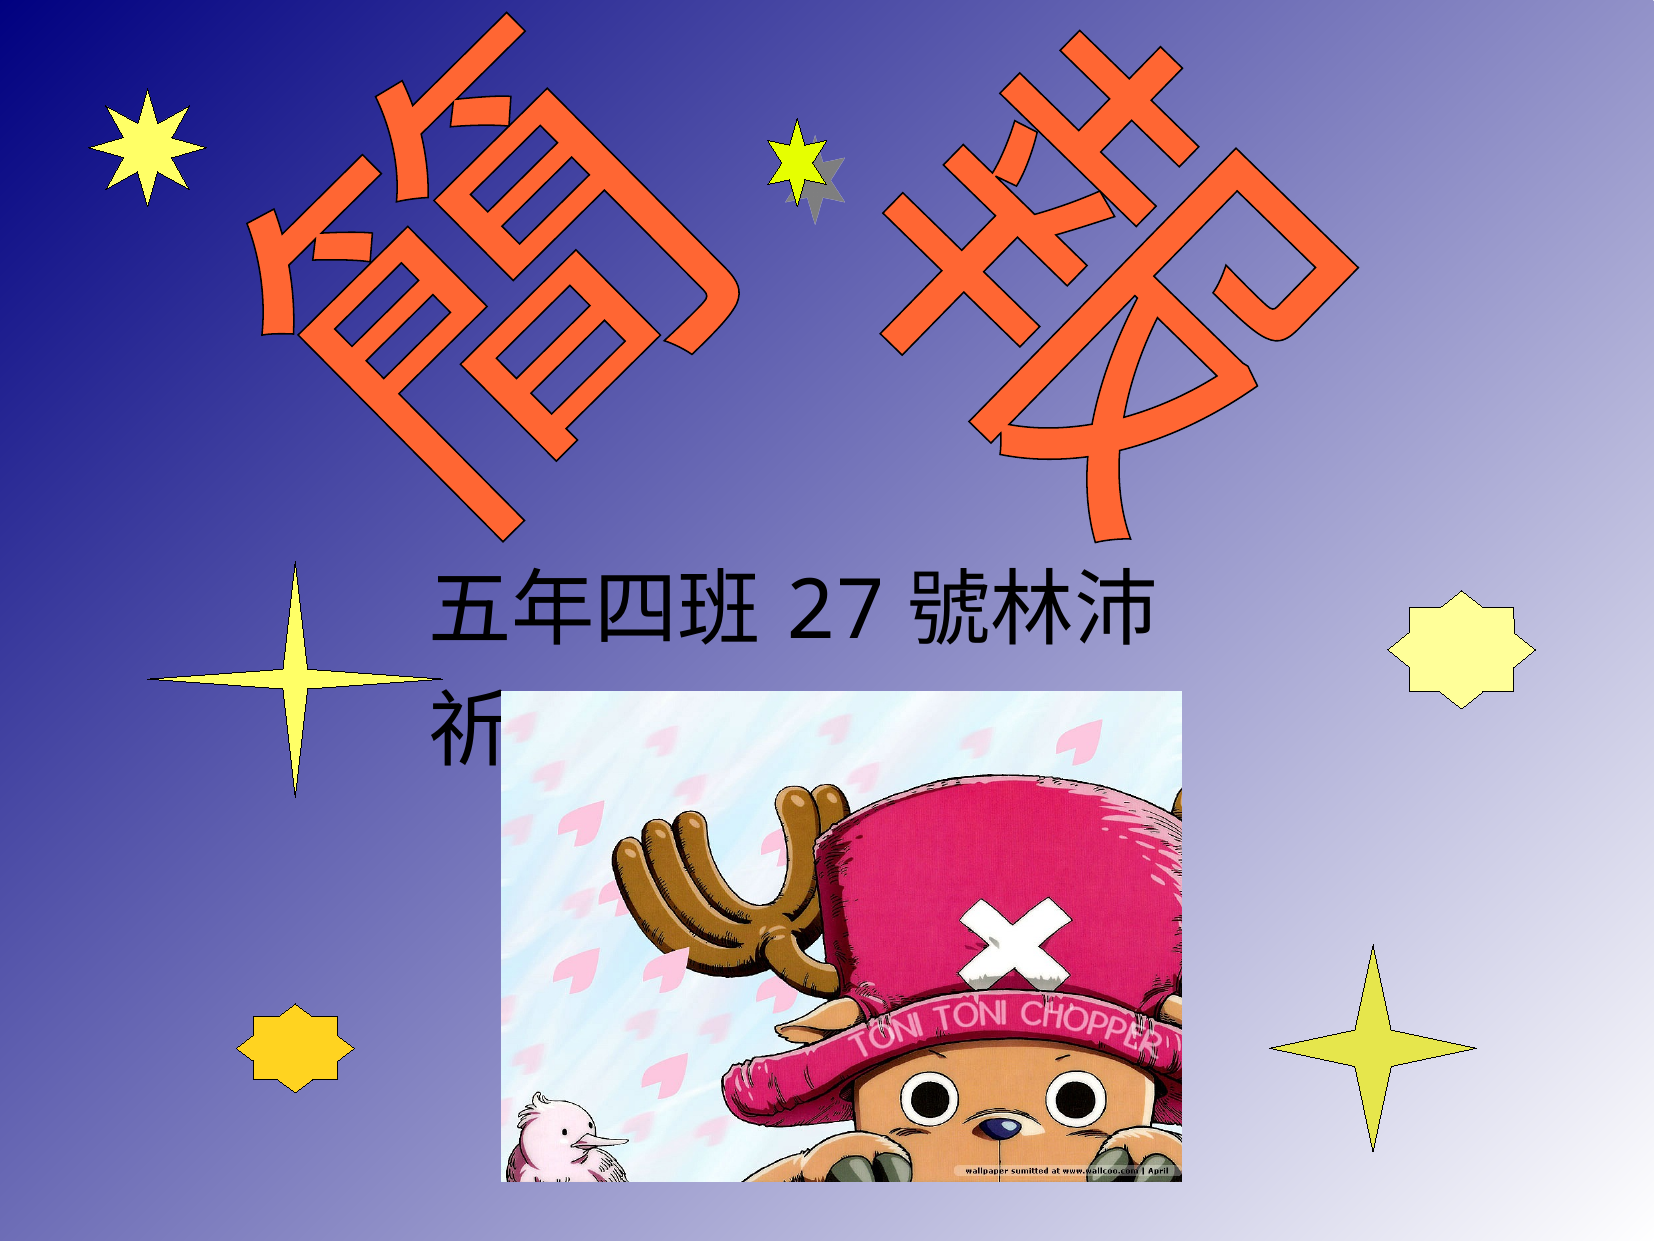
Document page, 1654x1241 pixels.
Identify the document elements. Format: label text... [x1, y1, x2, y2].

text_box [1387, 590, 1536, 709]
text_box 簡報 [246, 154, 525, 542]
text_box [147, 561, 443, 798]
text_box [88, 88, 207, 207]
text_box [236, 1003, 355, 1093]
text_box 五年四班27號林沛祈 [413, 535, 1241, 739]
text_box 簡報 [880, 30, 1199, 356]
text_box 簡報 [375, 12, 740, 355]
picture [501, 691, 1182, 1182]
text_box 簡報 [968, 148, 1359, 543]
text_box [767, 118, 827, 207]
text_box [1269, 944, 1477, 1152]
text_box 簡報 [460, 249, 661, 462]
